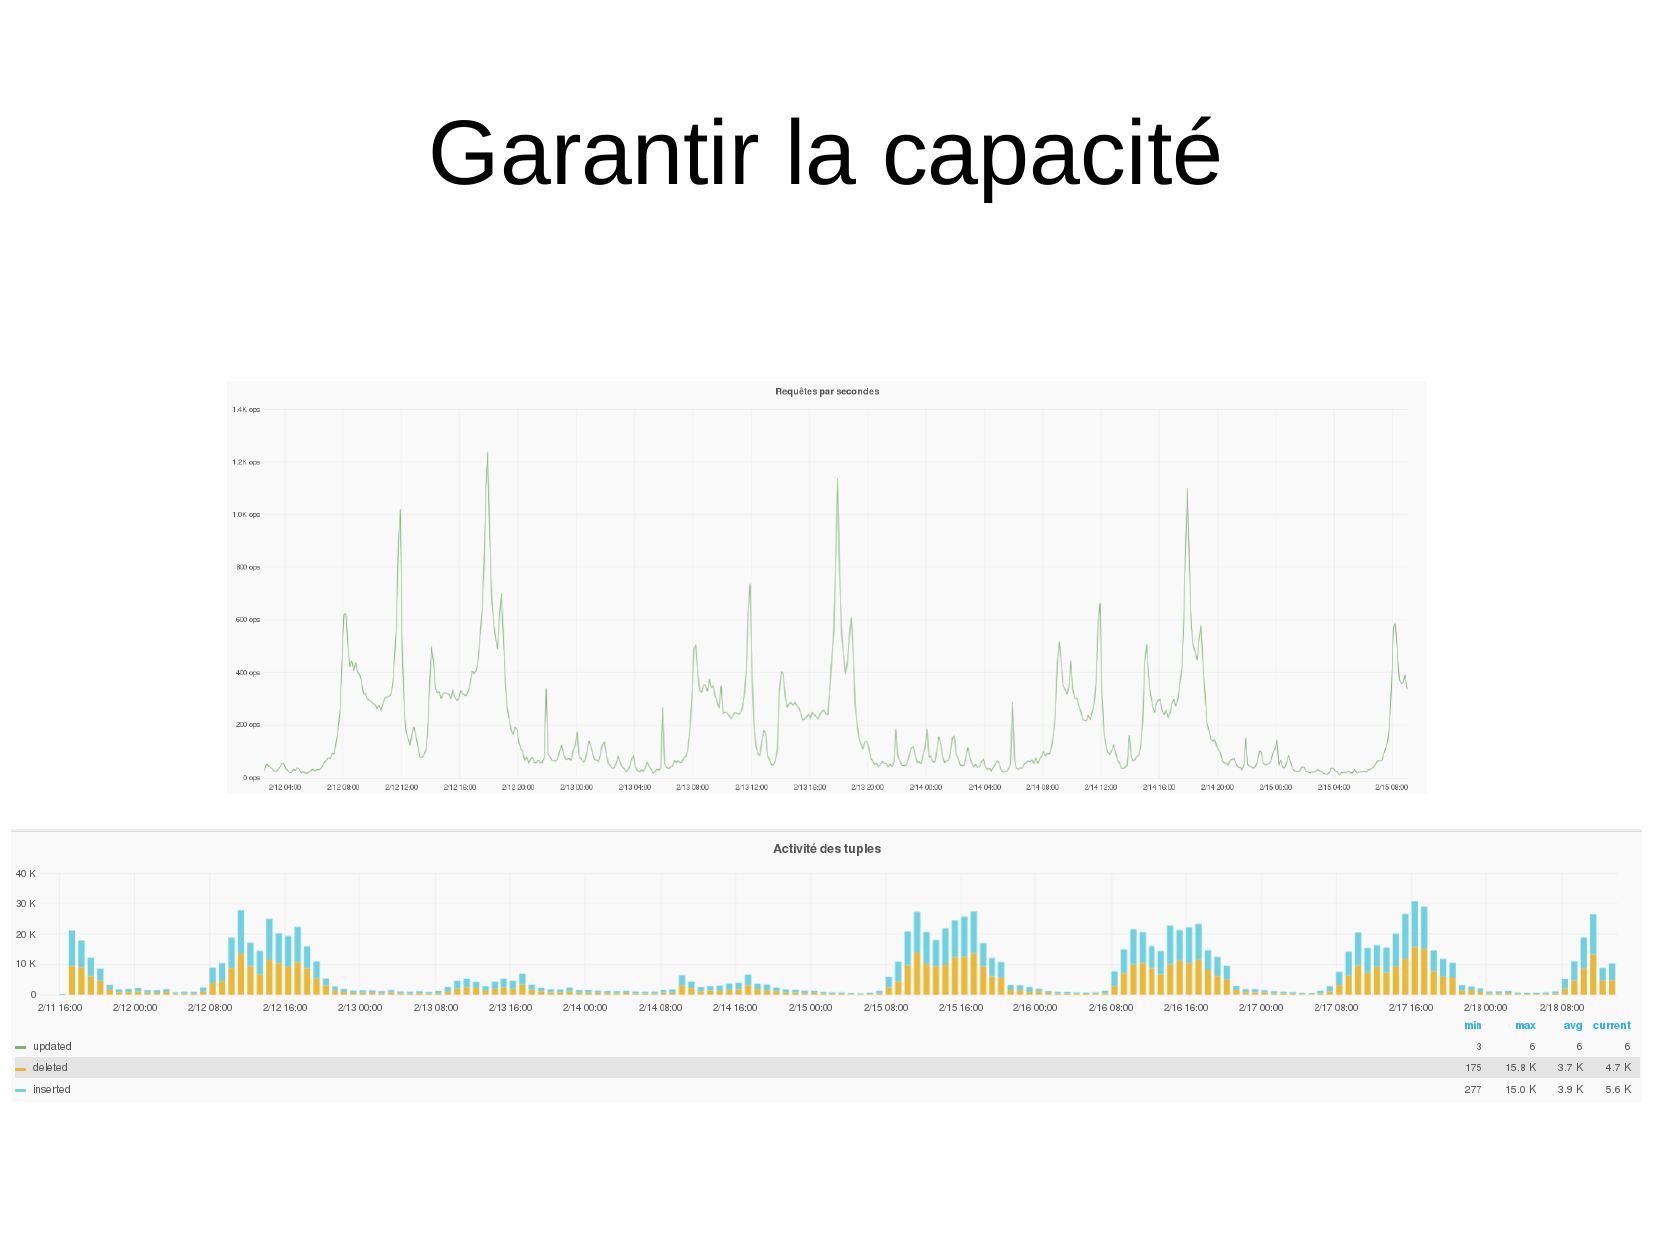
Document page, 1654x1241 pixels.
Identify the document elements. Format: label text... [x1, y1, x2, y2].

picture [11, 829, 1642, 1102]
title Garantir la capacité [82, 49, 1571, 257]
picture [227, 381, 1427, 794]
